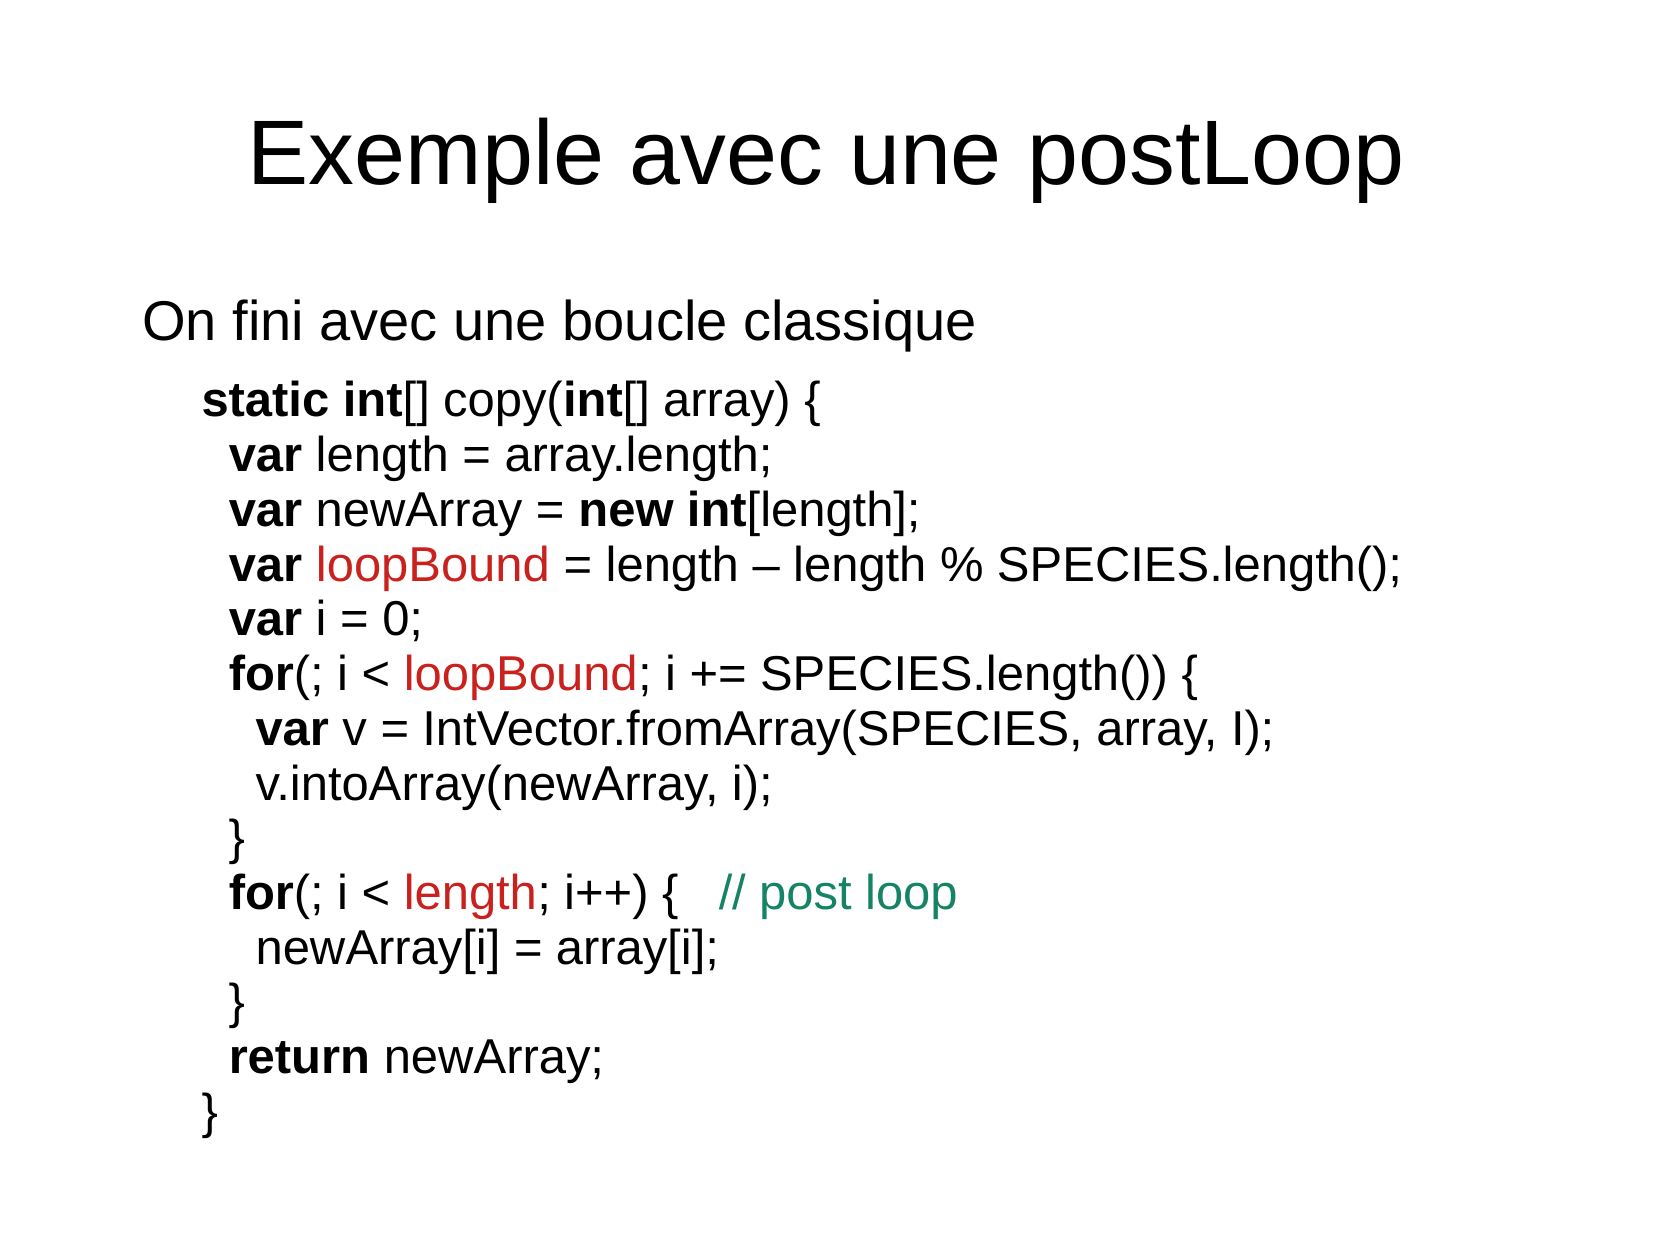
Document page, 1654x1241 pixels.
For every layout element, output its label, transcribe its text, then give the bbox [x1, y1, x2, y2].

title Exemple avec une postLoop [82, 49, 1571, 257]
list On fini avec une boucle classique static int[] copy(int[] array) { var length = array.length; var newArray = new int[length]; var loopBound = length – length % SPECIES.length(); var i = 0; for(; i < loopBound; i += SPECIES.length()) { var v = IntVector.fromArray(SPECIES, array, I); v.intoArray(newArray, i); } for(; i < length; i++) { // post loop newArray[i] = array[i]; } return newArray; } [82, 290, 1571, 1141]
